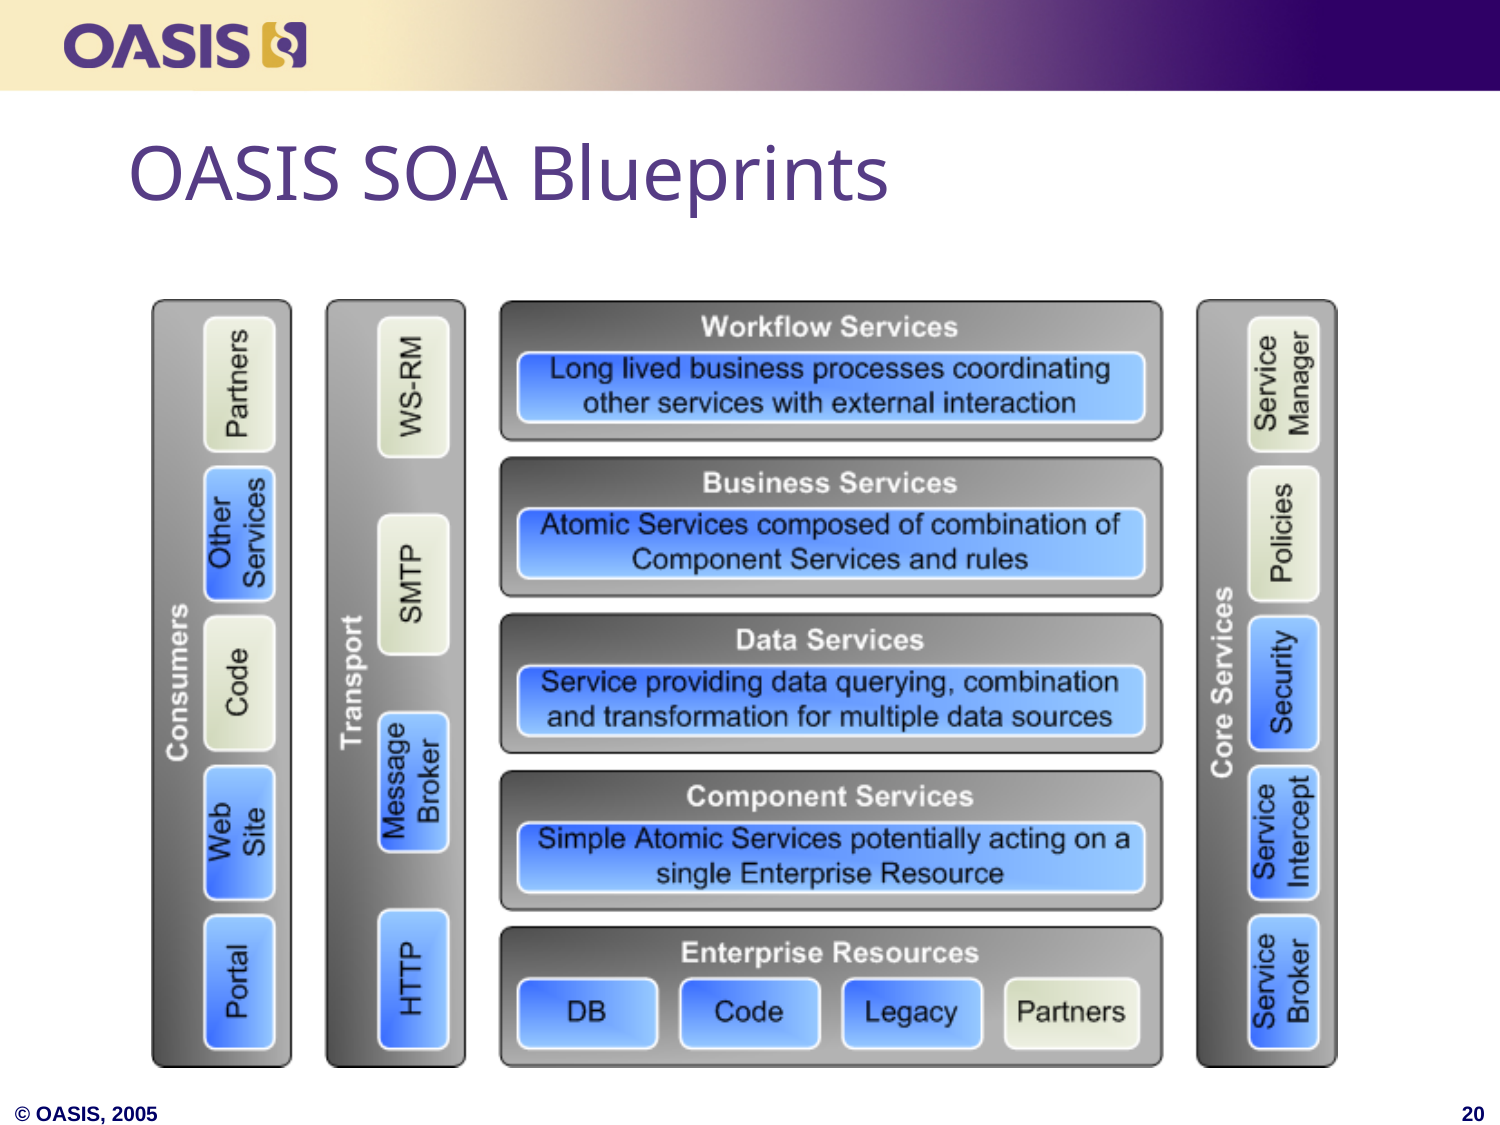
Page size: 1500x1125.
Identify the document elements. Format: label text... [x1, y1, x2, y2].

title OASIS SOA Blueprints [112, 112, 1263, 225]
picture [0, 0, 1500, 1125]
